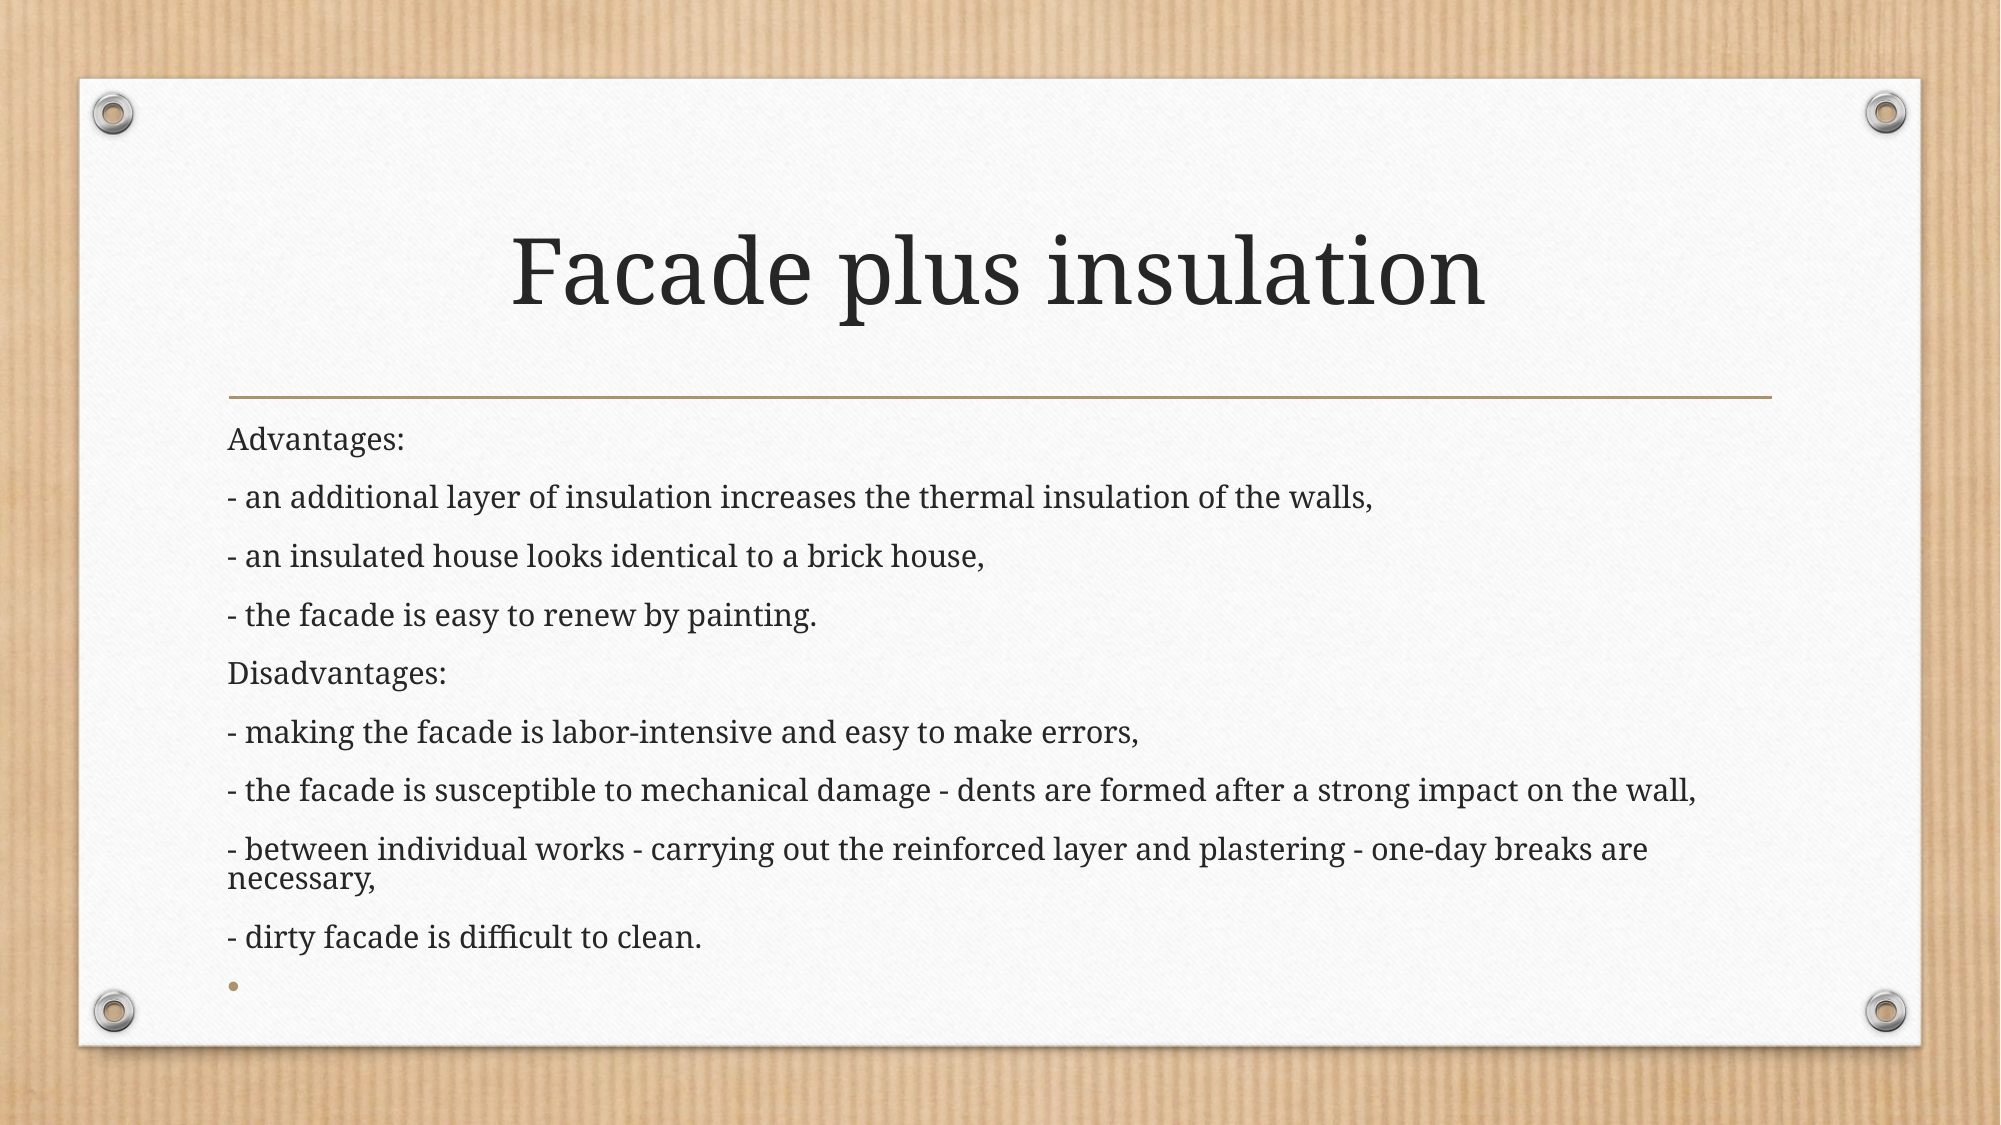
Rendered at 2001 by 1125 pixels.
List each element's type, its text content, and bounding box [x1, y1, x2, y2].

list Advantages: - an additional layer of insulation increases the thermal insulation of the walls, - an insulated house looks identical to a brick house, - the facade is easy to renew by painting. Disadvantages: - making the facade is labor-intensive and easy to make errors, - the facade is susceptible to mechanical damage - dents are formed after a strong impact on the wall, - between individual works - carrying out the reinforced layer and plastering - one-day breaks are necessary, - dirty facade is difficult to clean. [212, 419, 1788, 964]
title Facade plus insulation [212, 161, 1788, 376]
